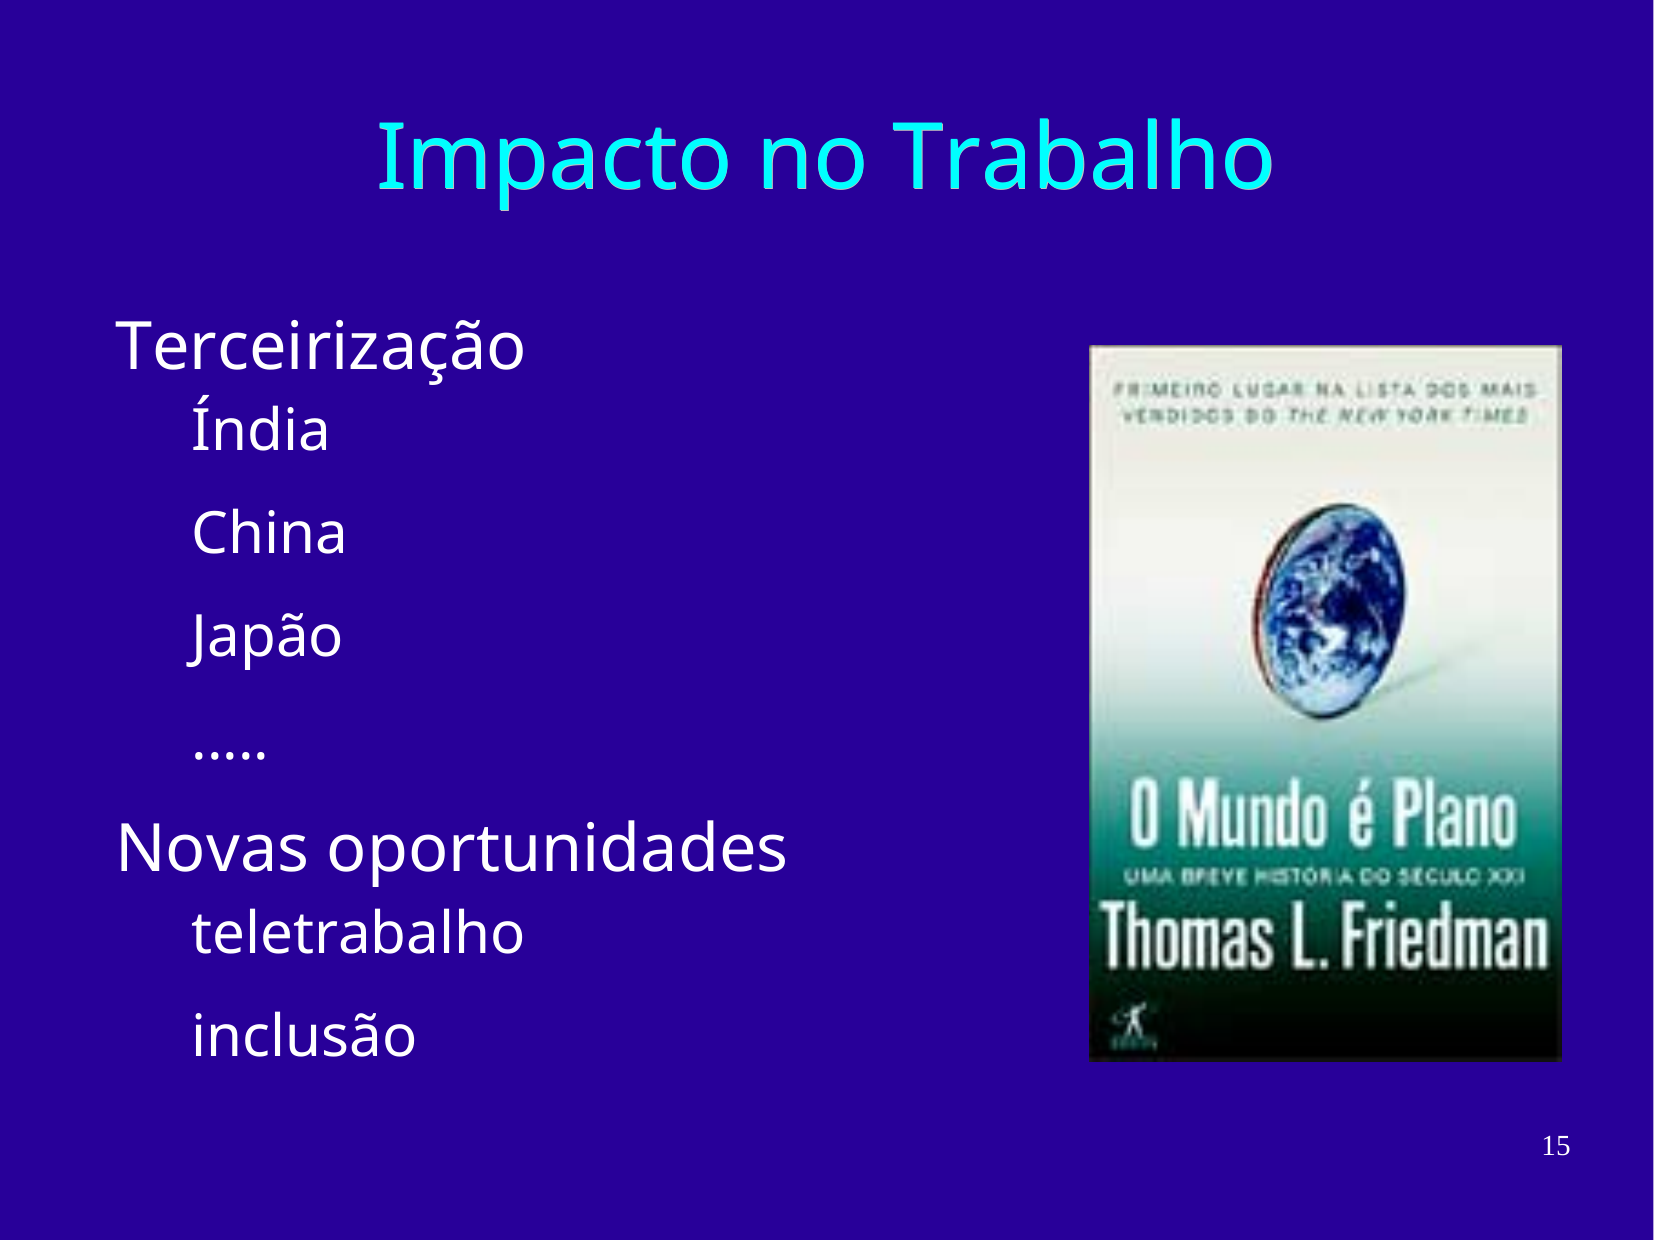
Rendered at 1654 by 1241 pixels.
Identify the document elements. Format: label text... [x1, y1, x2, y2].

list Terceirização Índia China Japão ..... Novas oportunidades teletrabalho inclusão [82, 290, 1009, 1125]
picture [1089, 345, 1562, 1062]
title Impacto no Trabalho [82, 49, 1571, 257]
